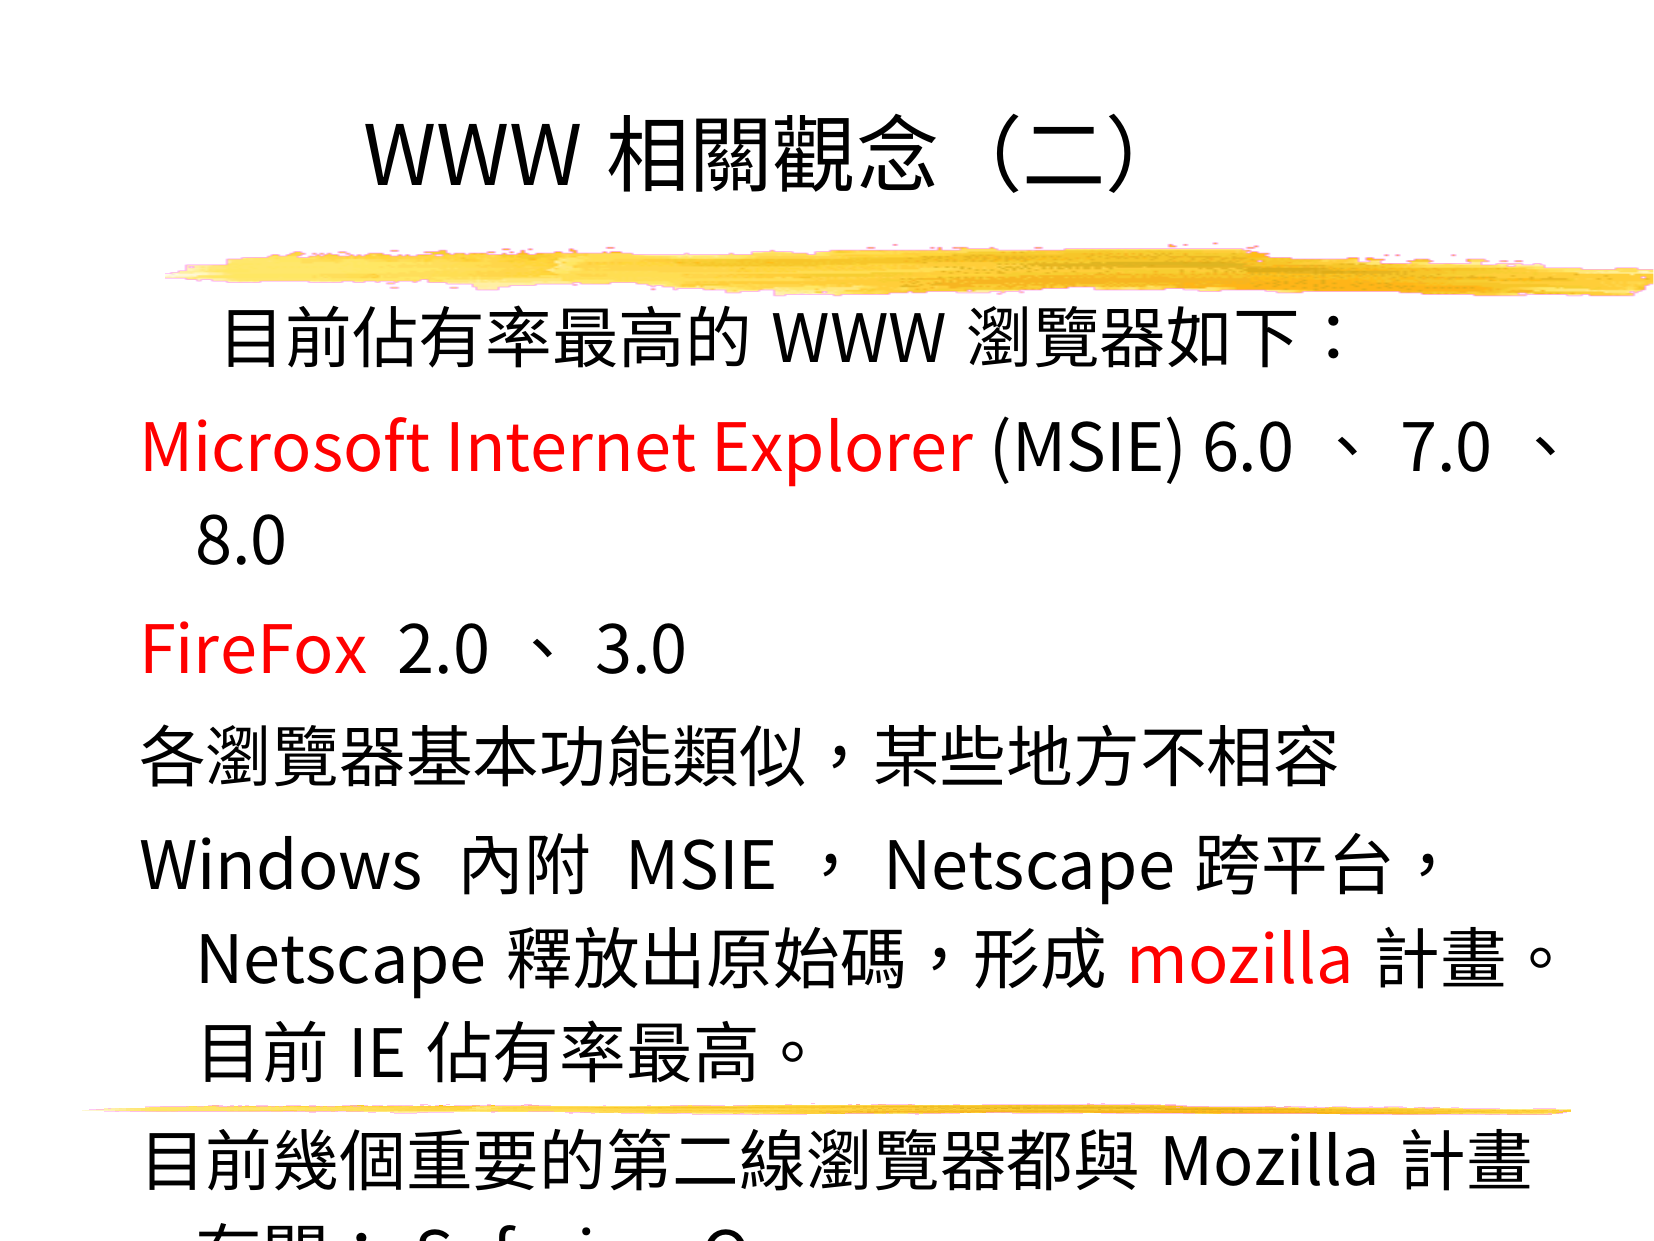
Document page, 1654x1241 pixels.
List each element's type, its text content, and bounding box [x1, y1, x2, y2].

picture [165, 237, 1654, 308]
list 目前佔有率最高的WWW瀏覽器如下： Microsoft Internet Explorer (MSIE) 6.0、7.0、8.0 FireFox 2.0、3.0 各瀏覽器基本功能類似，某些地方不相容 Windows 內附 MSIE，Netscape跨平台， Netscape釋放出原始碼，形成mozilla計畫。目前IE佔有率最高。 目前幾個重要的第二線瀏覽器都與Mozilla計畫有關：Safari、Opera…. [124, 280, 1570, 1195]
picture [82, 1102, 124, 1117]
title WWW相關觀念（二） [73, 41, 1479, 249]
